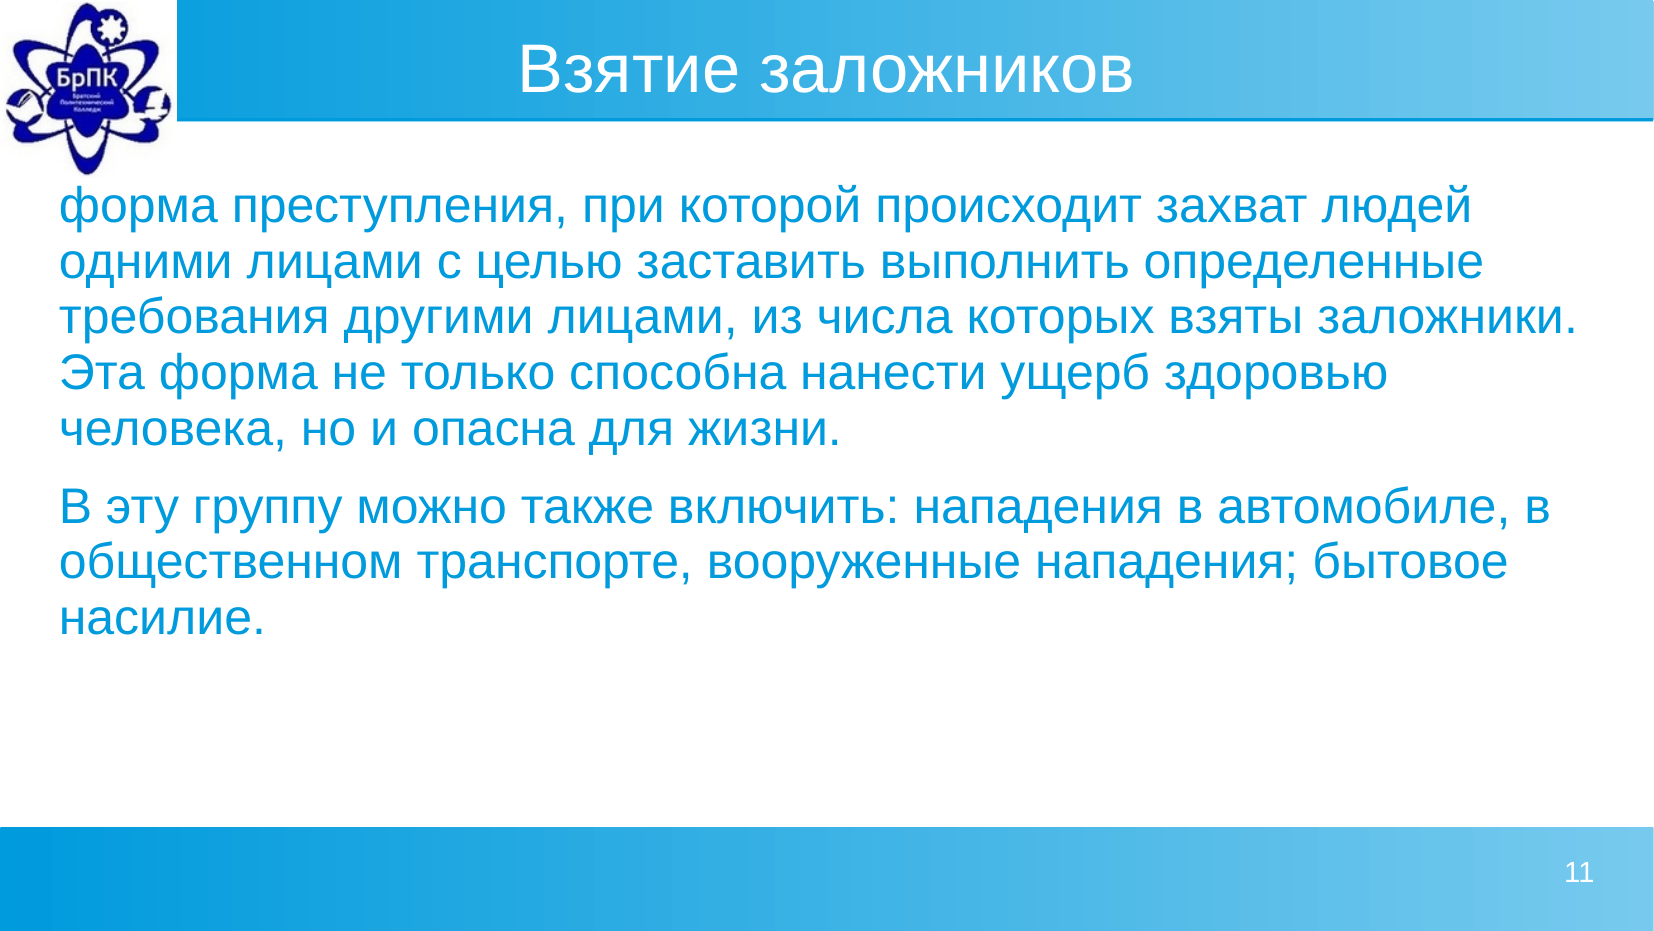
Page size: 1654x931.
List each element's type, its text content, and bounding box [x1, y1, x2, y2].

list форма преступления, при которой происходит захват людей одними лицами с целью заставить выполнить определенные требования другими лицами, из числа которых взяты заложники. Эта форма не только способна нанести ущерб здоровью человека, но и опасна для жизни. В эту группу можно также включить: нападения в автомобиле, в общественном транспорте, вооруженные нападения; бытовое насилие. [59, 177, 1595, 768]
picture [0, 0, 177, 178]
title Взятие заложников [177, 30, 1595, 108]
